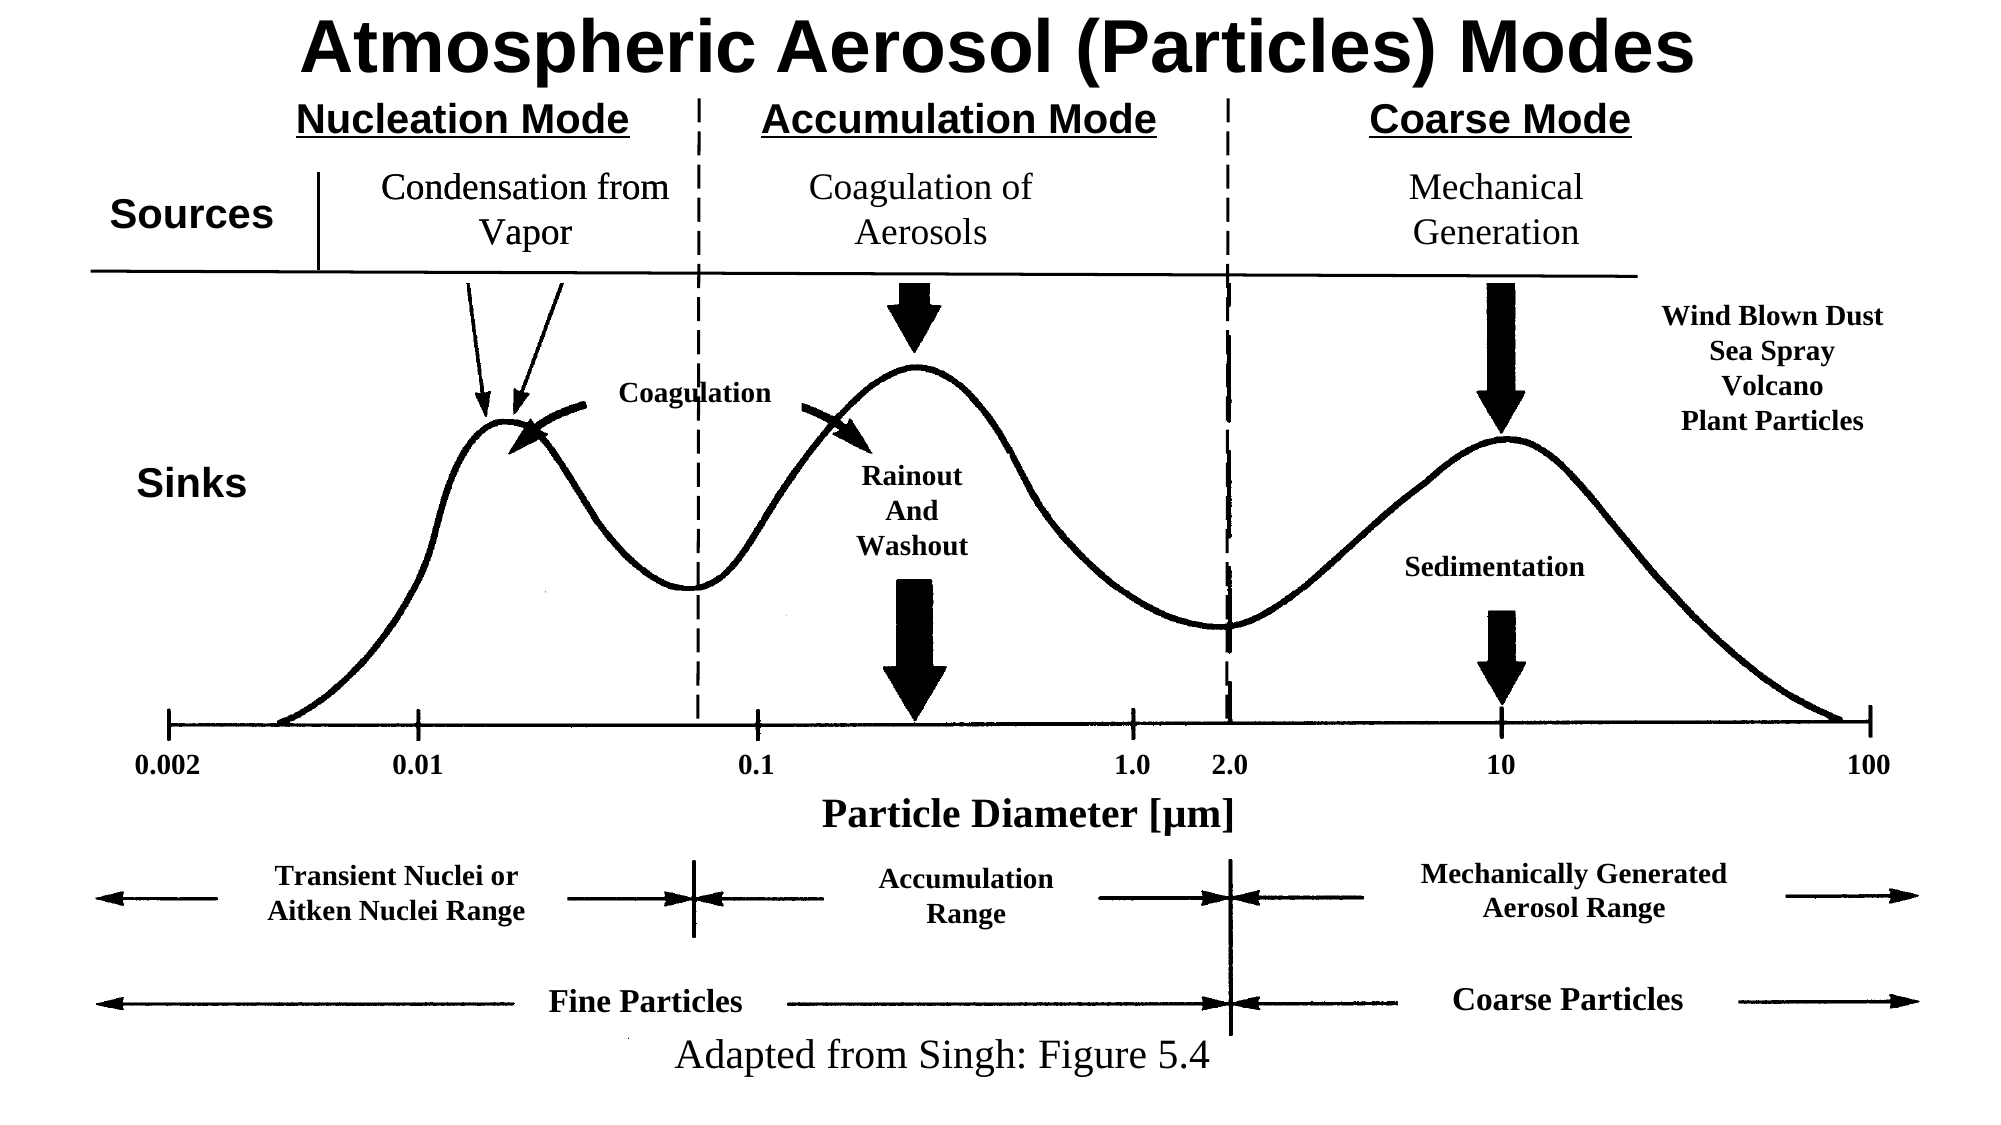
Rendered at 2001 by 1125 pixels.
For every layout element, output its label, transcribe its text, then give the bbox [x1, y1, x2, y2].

picture [53, 283, 2001, 1039]
text_box Adapted from Singh: Figure 5.4 [659, 1019, 1936, 1125]
text_box Mechanical Generation [1320, 154, 1673, 259]
text_box 100 [1822, 742, 1915, 789]
text_box Condensation from Vapor [330, 154, 721, 259]
text_box Particle Diameter [μm] [179, 778, 1878, 841]
text_box Atmospheric Aerosol (Particles) Modes [0, 0, 2000, 96]
text_box Sources [58, 178, 317, 245]
text_box Nucleation Mode [240, 96, 686, 150]
text_box Accumulation Range [835, 856, 1097, 940]
text_box Rainout And Washout [814, 453, 1010, 566]
text_box Wind Blown Dust Sea Spray Volcano Plant Particles [1596, 289, 1949, 443]
text_box 10 [1455, 742, 1548, 789]
text_box Sinks [58, 448, 326, 514]
text_box Coarse Mode [1322, 96, 1679, 150]
text_box Sources [320, 178, 326, 245]
text_box Coarse Particles [1397, 973, 1739, 1026]
text_box Mechanically Generated Aerosol Range [1372, 850, 1776, 934]
text_box 1.0 [1086, 742, 1179, 789]
text_box 2.0 [1183, 742, 1277, 789]
text_box 0.01 [371, 742, 465, 789]
text_box Coagulation of Aerosols [744, 154, 1098, 259]
text_box Transient Nuclei or Aitken Nuclei Range [225, 852, 568, 936]
text_box Accumulation Mode [686, 96, 1247, 150]
text_box 0.002 [121, 742, 214, 789]
text_box Coagulation [588, 370, 802, 428]
text_box Sedimentation [1371, 543, 1619, 602]
text_box 0.1 [710, 742, 803, 789]
text_box Fine Particles [515, 975, 777, 1025]
